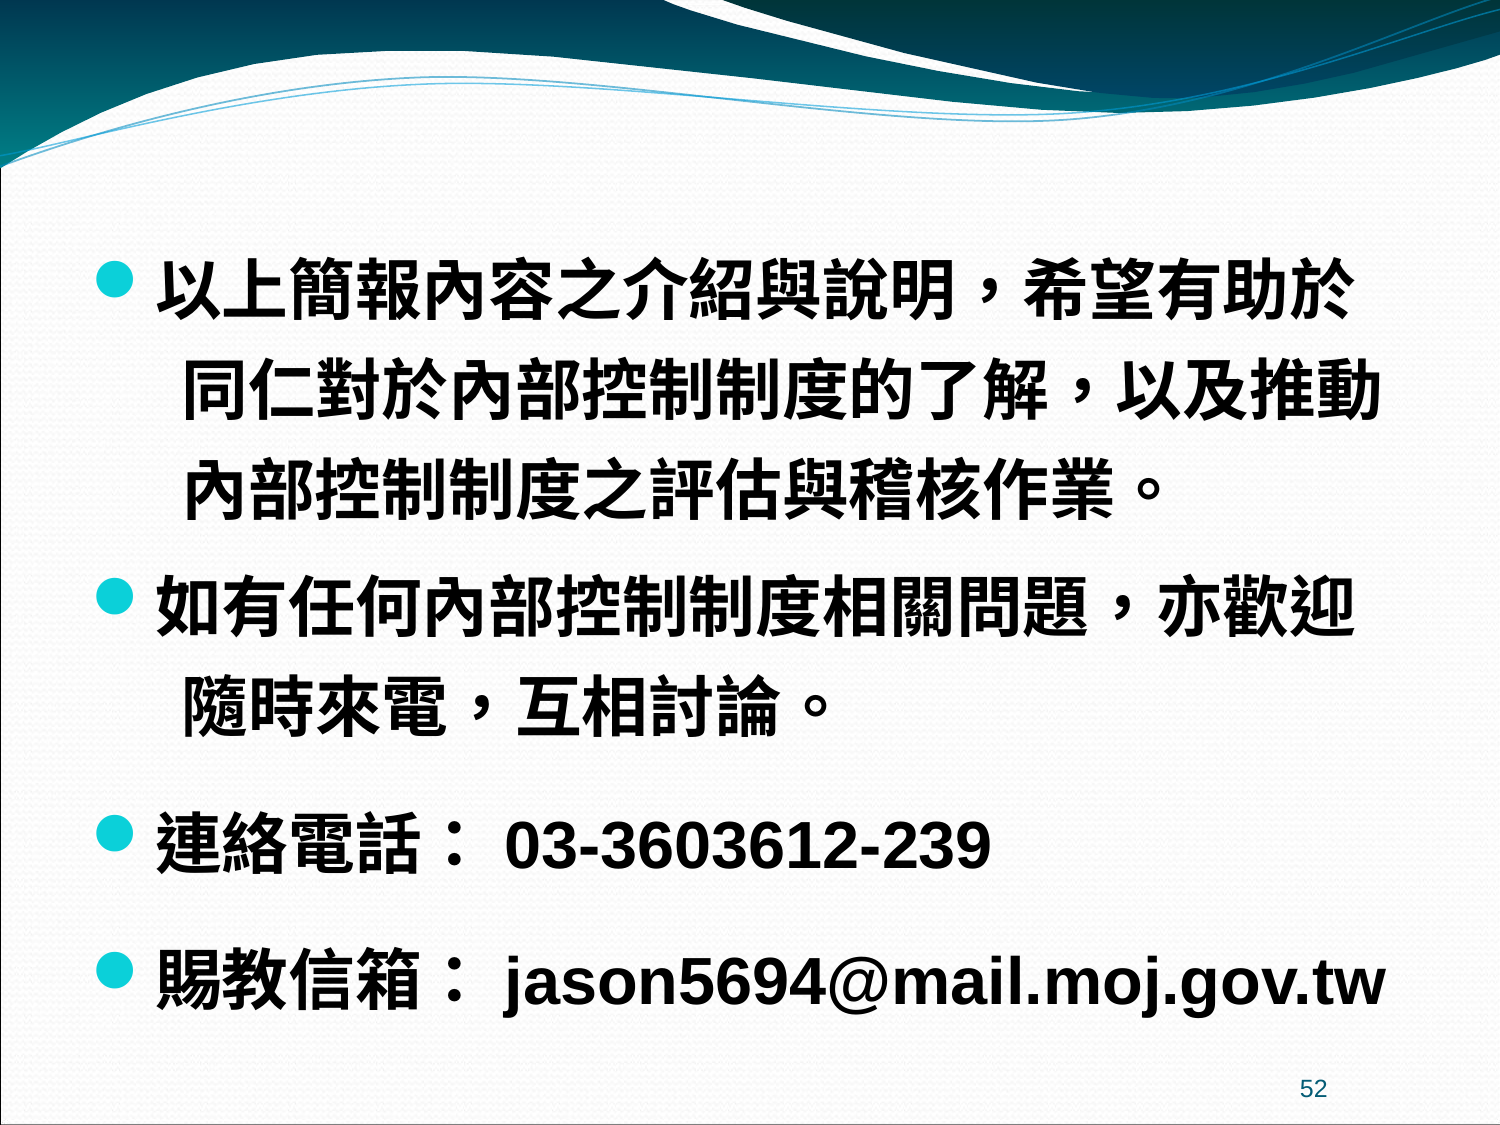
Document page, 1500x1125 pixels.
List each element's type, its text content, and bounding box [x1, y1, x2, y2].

list 以上簡報內容之介紹與說明，希望有助於同仁對於內部控制制度的了解，以及推動內部控制制度之評估與稽核作業。 如有任何內部控制制度相關問題，亦歡迎隨時來電，互相討論。 連絡電話：03-3603612-239 賜教信箱：jason5694@mail.moj.gov.tw [76, 220, 1424, 1059]
text_box [1299, 1042, 1426, 1103]
